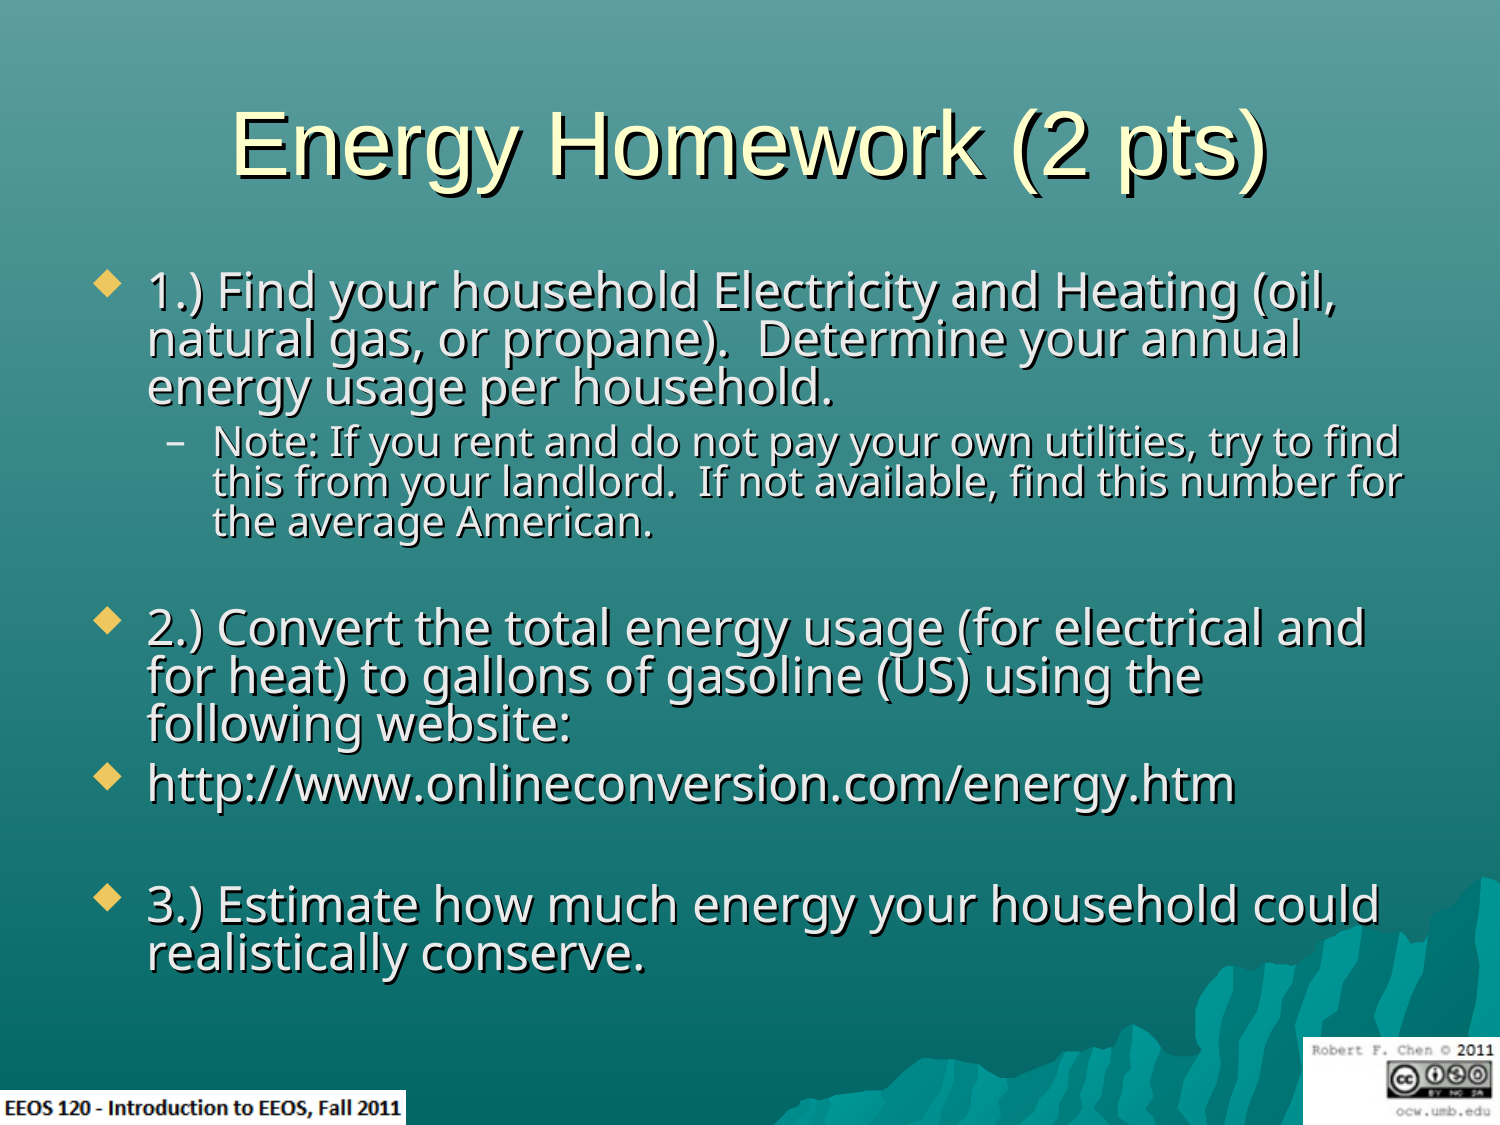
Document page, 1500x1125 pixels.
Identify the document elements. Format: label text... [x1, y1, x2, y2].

list 1.) Find your household Electricity and Heating (oil, natural gas, or propane). Determine your annual energy usage per household. Note: If you rent and do not pay your own utilities, try to find this from your landlord. If not available, find this number for the average American. 2.) Convert the total energy usage (for electrical and for heat) to gallons of gasoline (US) using the following website: http://www.onlineconversion.com/energy.htm 3.) Estimate how much energy your household could realistically conserve. [75, 262, 1426, 1048]
picture [0, 1090, 406, 1125]
title Energy Homework (2 pts) [75, 45, 1426, 233]
picture [1303, 1037, 1500, 1125]
